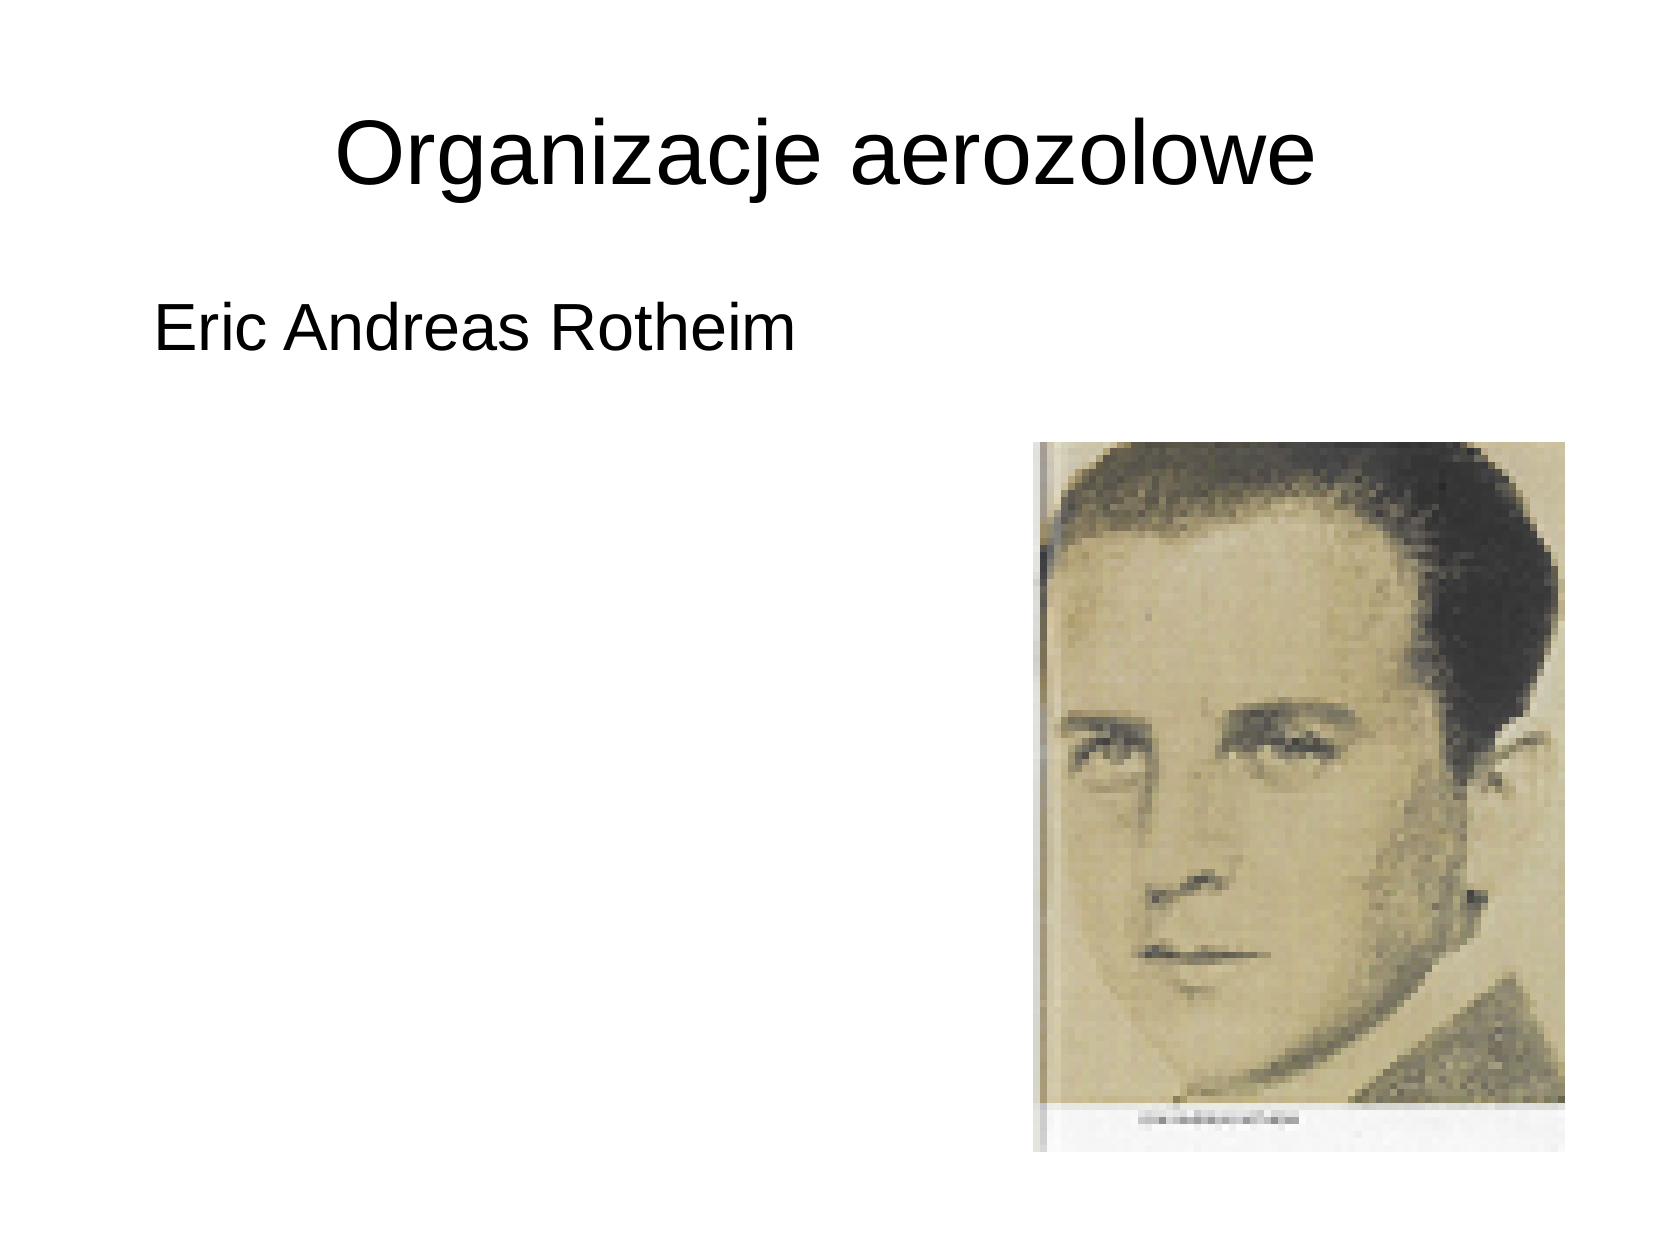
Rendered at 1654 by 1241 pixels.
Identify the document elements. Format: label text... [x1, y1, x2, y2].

list Eric Andreas Rotheim [82, 290, 1571, 1010]
picture [1033, 442, 1565, 1152]
title Organizacje aerozolowe [82, 49, 1571, 257]
